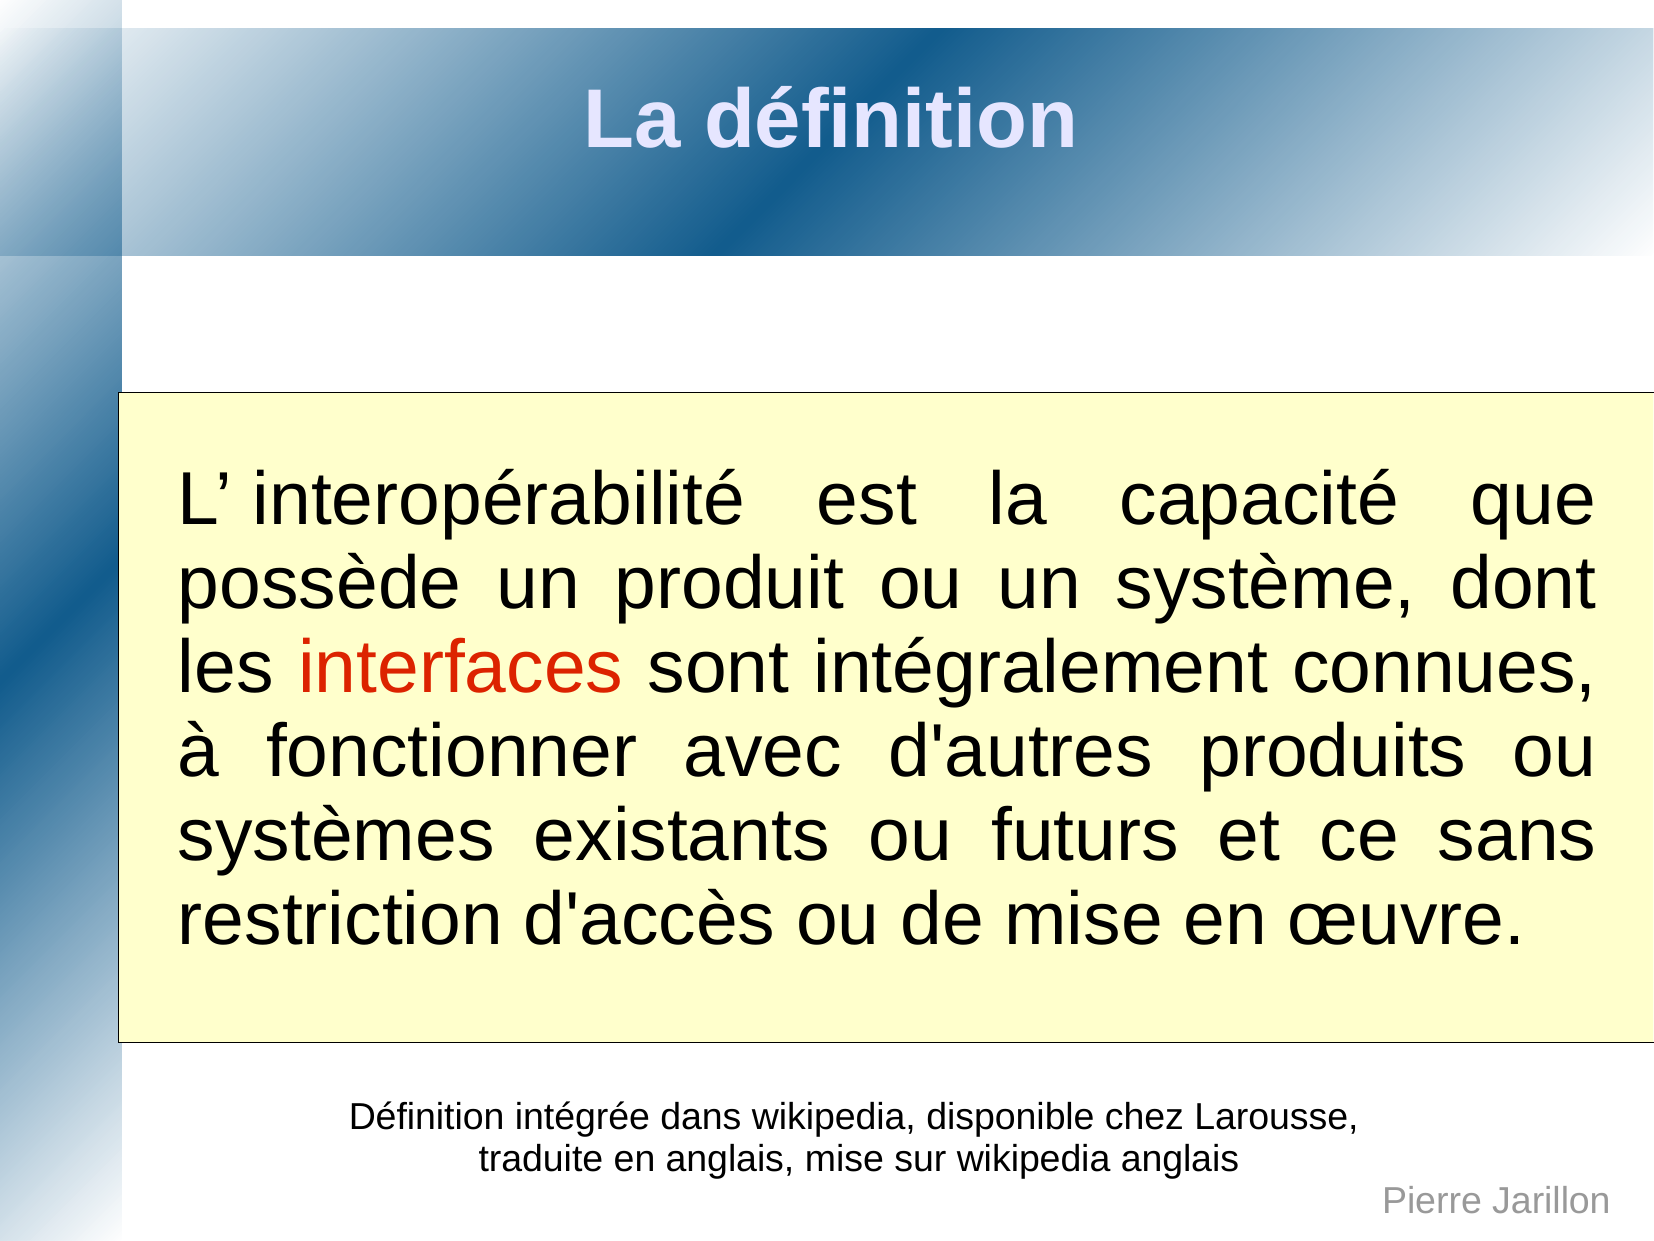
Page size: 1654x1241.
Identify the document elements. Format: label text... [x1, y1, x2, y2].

text_box Définition intégrée dans wikipedia, disponible chez Larousse, traduite en anglais, mise sur wikipedia anglais [333, 1088, 1427, 1207]
title La définition [125, 71, 1538, 165]
text_box L’ interopérabilité est la capacité que possède un produit ou un système, dont les interfaces sont intégralement connues, à fonctionner avec d'autres produits ou systèmes existants ou futurs et ce sans restriction d'accès ou de mise en œuvre. [163, 449, 1613, 975]
text_box [118, 392, 1654, 1043]
